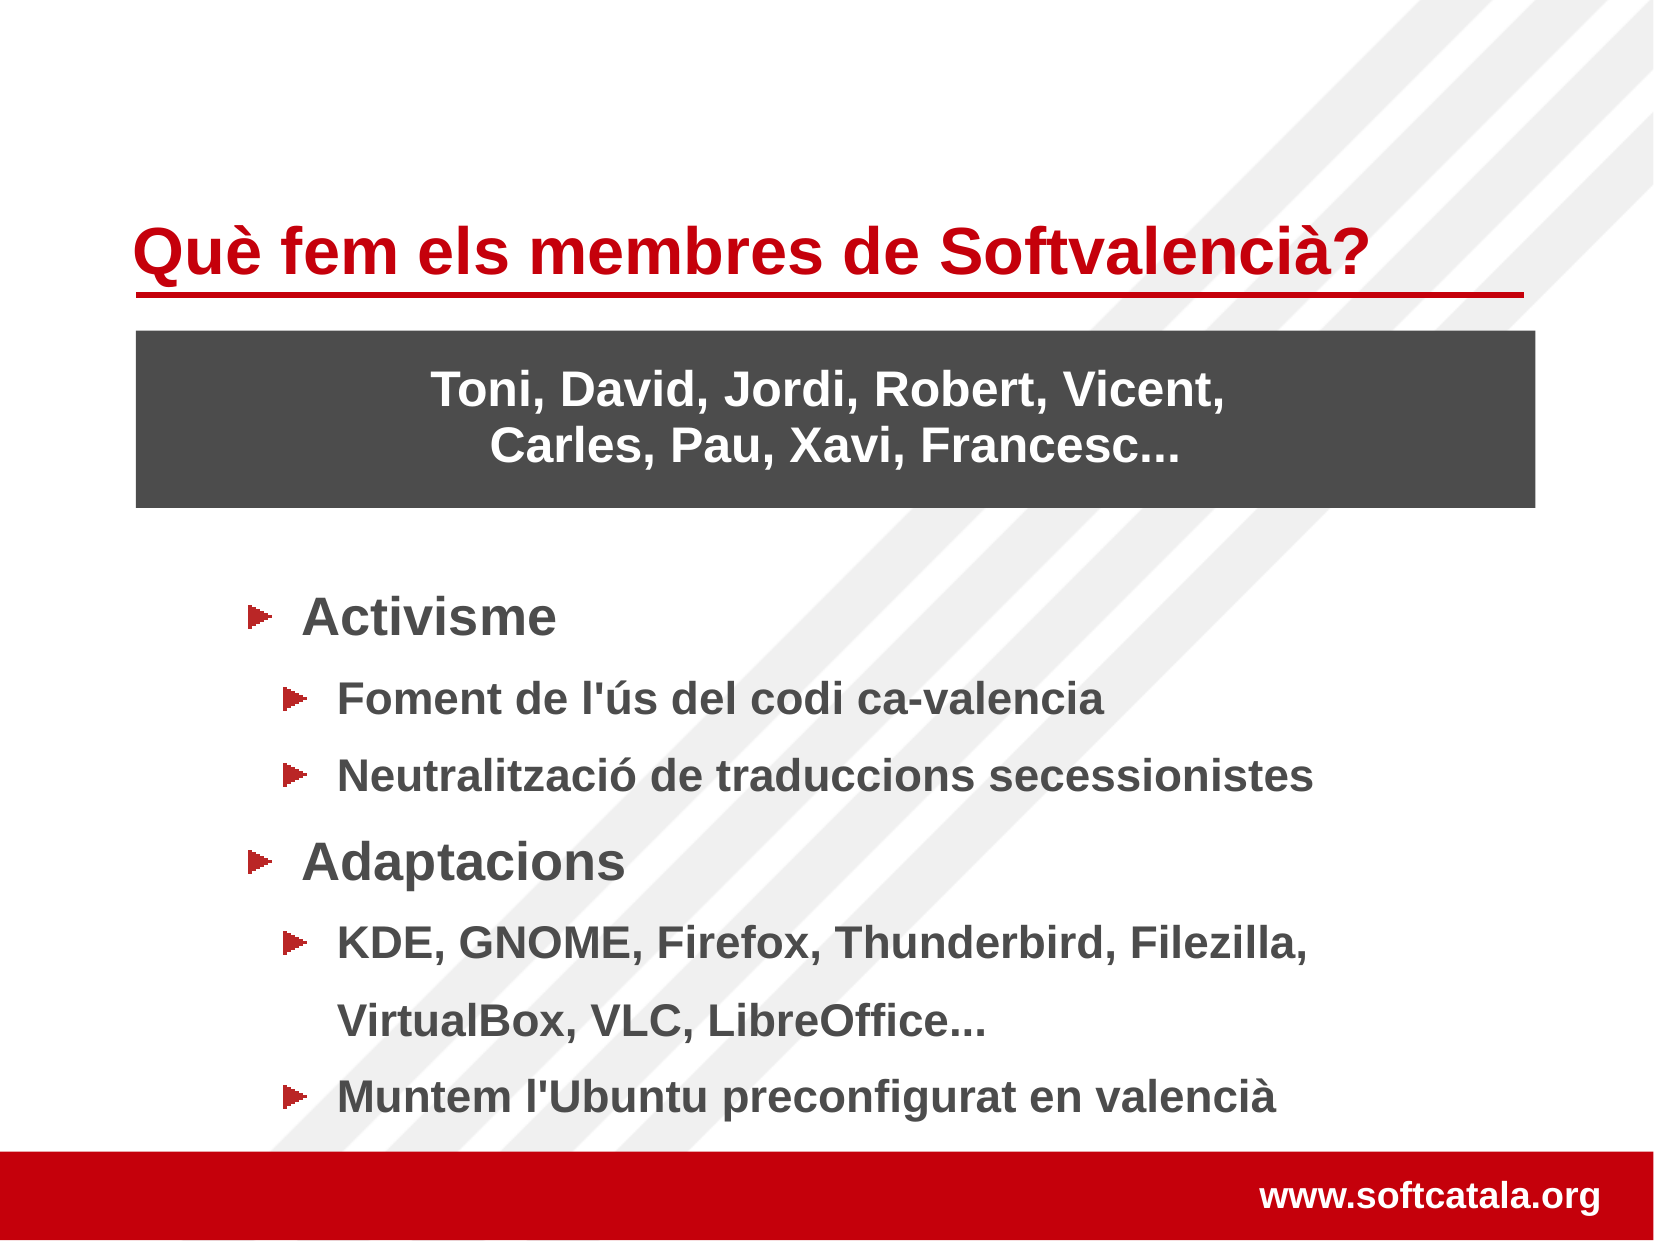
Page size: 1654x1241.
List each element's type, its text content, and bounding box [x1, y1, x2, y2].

picture [0, 0, 1654, 1151]
text_box www.softcatala.org [0, 1151, 1654, 1241]
text_box Toni, David, Jordi, Robert, Vicent, Carles, Pau, Xavi, Francesc... [165, 354, 1506, 549]
text_box [135, 330, 1536, 508]
text_box Activisme Foment de l'ús del codi ca-valencia Neutralització de traduccions secessionistes Adaptacions KDE, GNOME, Firefox, Thunderbird, Filezilla, VirtualBox, VLC, LibreOffice... Muntem l'Ubuntu preconfigurat en valencià [118, 549, 1536, 1100]
text_box Què fem els membres de Softvalencià? [118, 206, 1501, 297]
